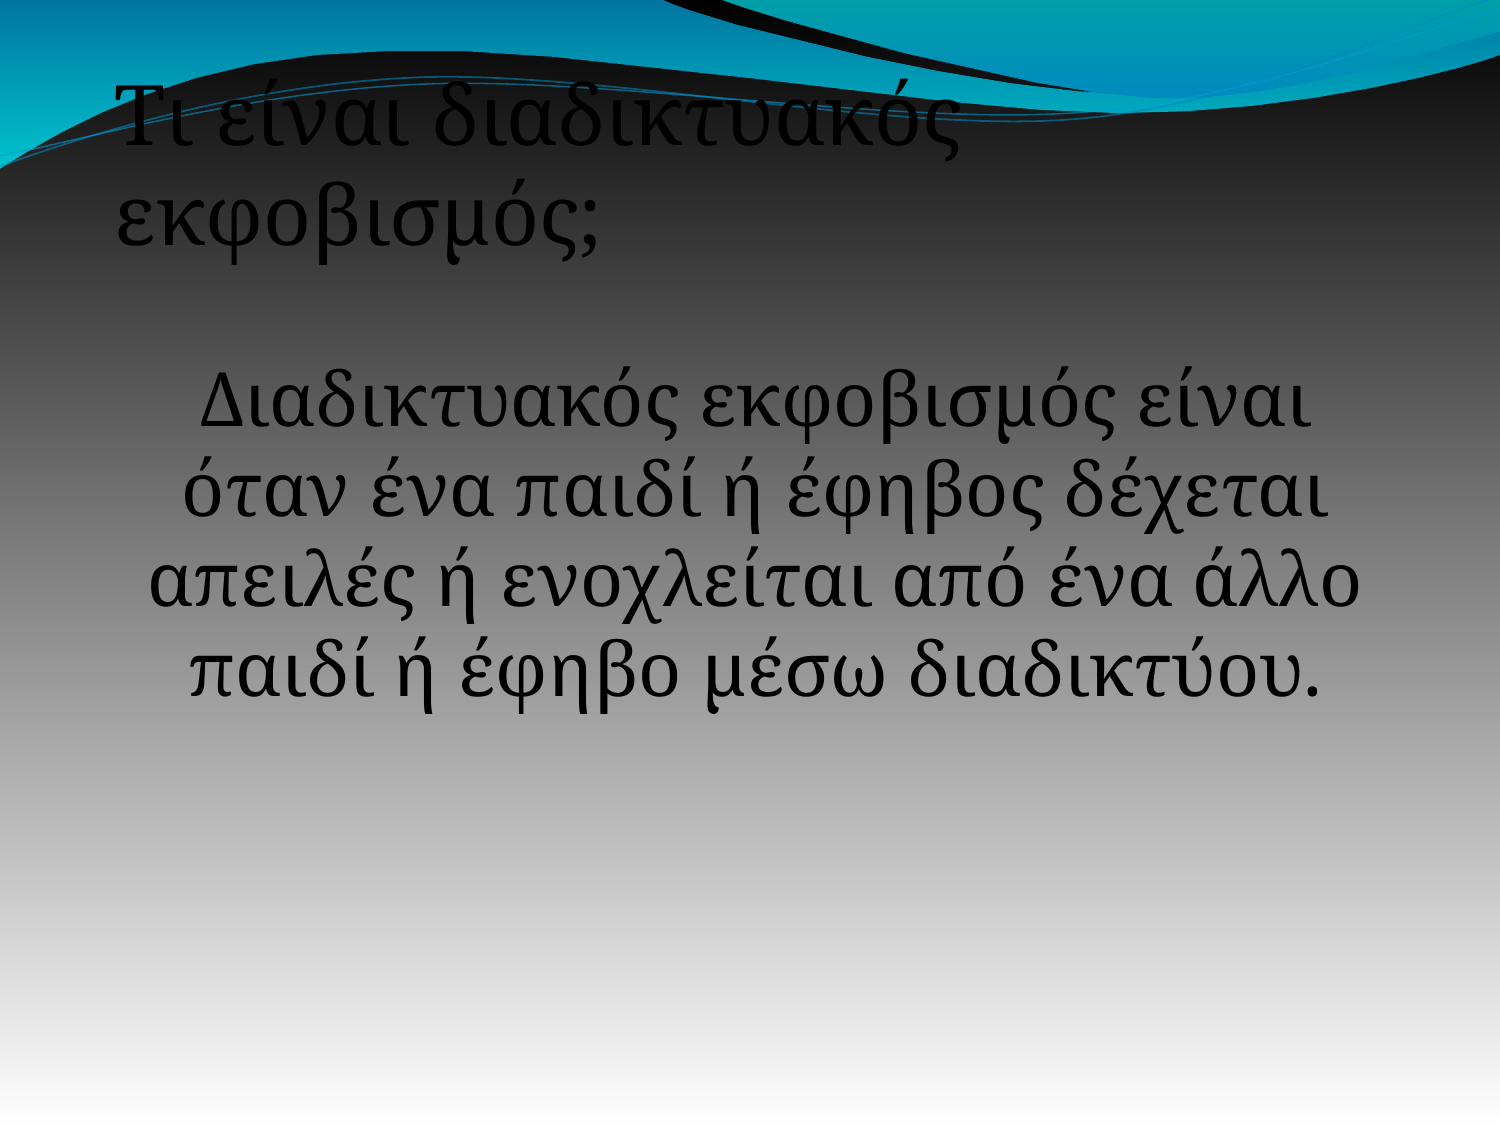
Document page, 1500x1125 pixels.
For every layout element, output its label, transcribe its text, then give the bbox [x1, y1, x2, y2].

text_box Τι είναι διαδικτυακός εκφοβισμός; Διαδικτυακός εκφοβισμός είναι όταν ένα παιδί ή έφηβος δέχεται απειλές ή ενοχλείται από ένα άλλο παιδί ή έφηβο μέσω διαδικτύου. [100, 54, 1412, 765]
